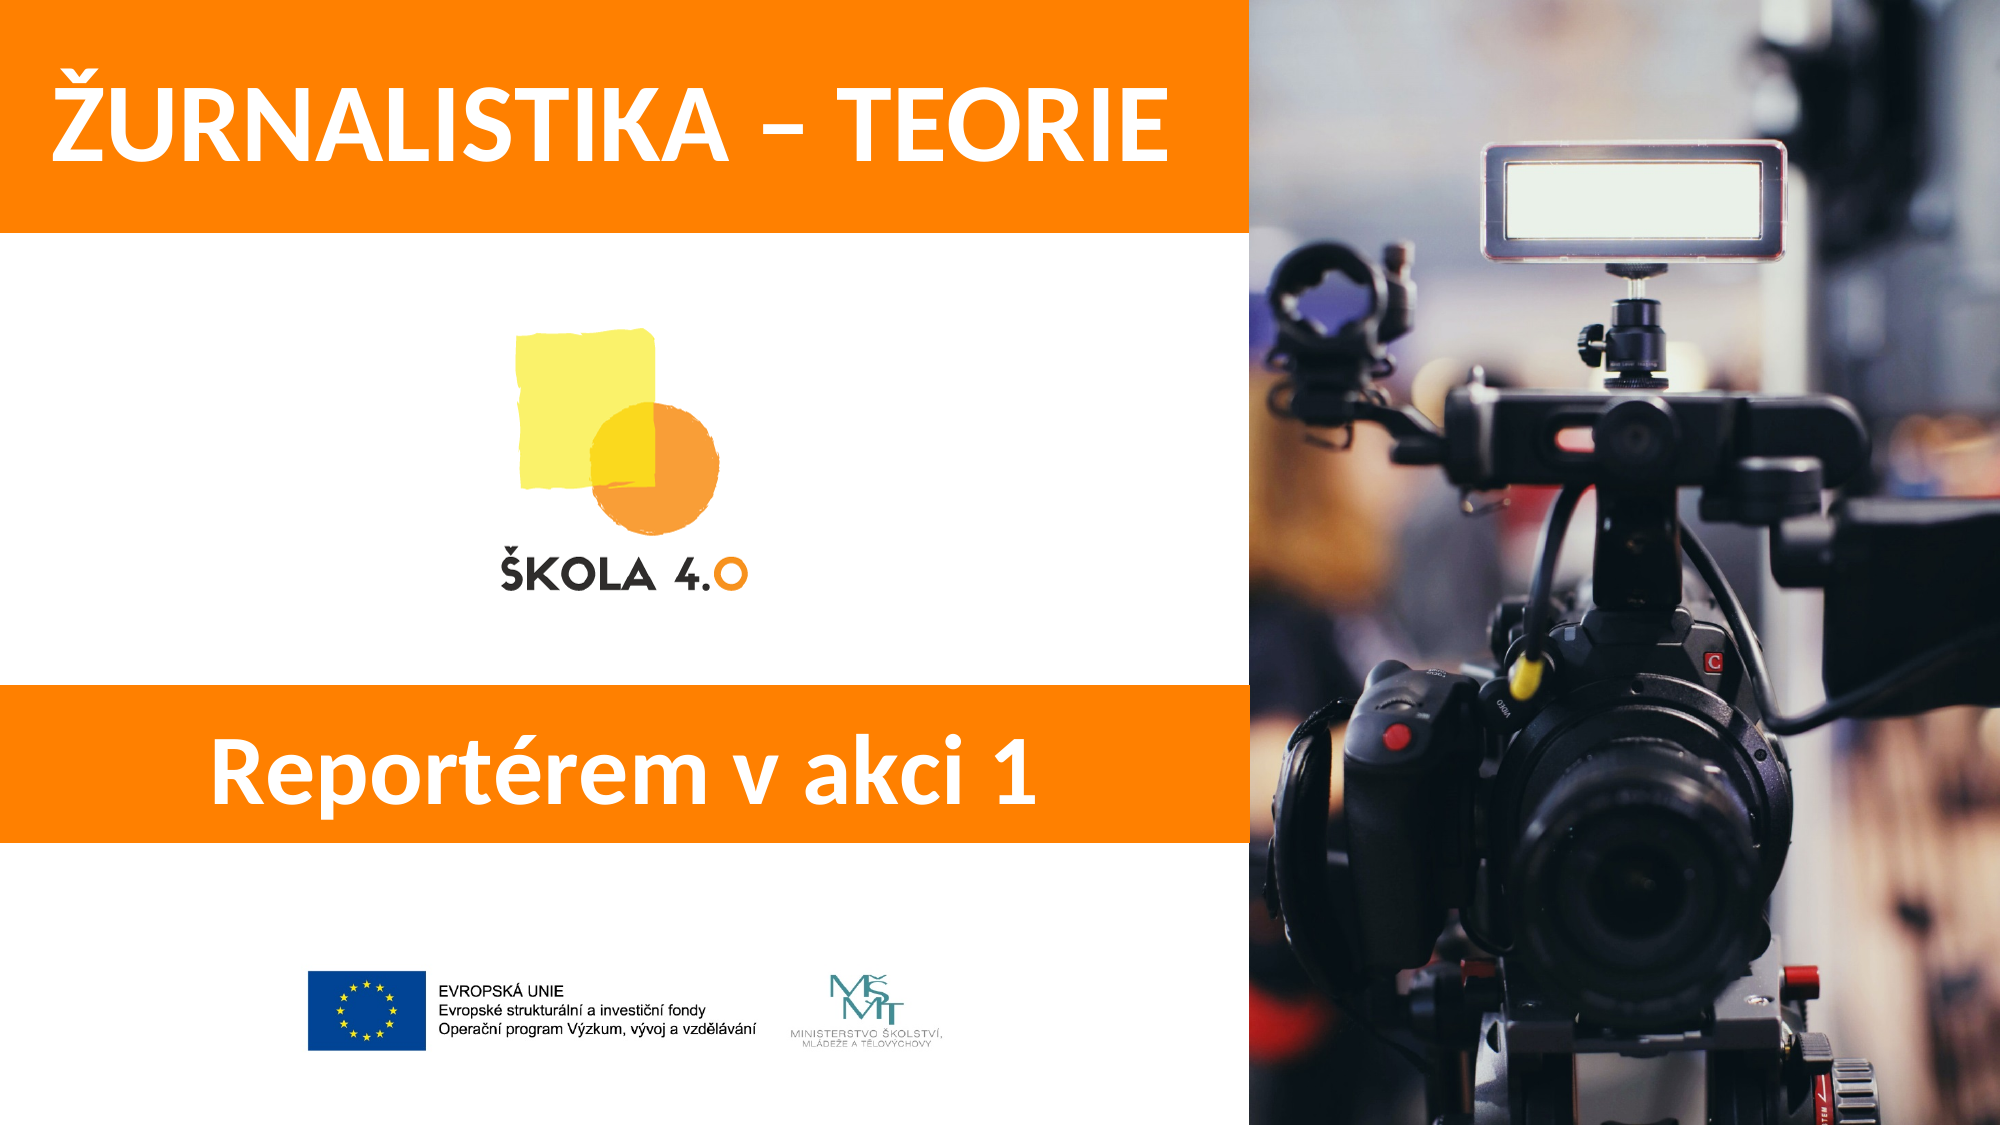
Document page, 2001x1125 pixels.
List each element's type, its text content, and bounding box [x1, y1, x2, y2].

picture [427, 264, 822, 655]
text_box ŽURNALISTIKA – TEORIE [0, 0, 1249, 233]
picture [268, 931, 981, 1091]
text_box Reportérem v akci 1 [0, 685, 1250, 843]
picture [1249, 0, 2000, 1125]
